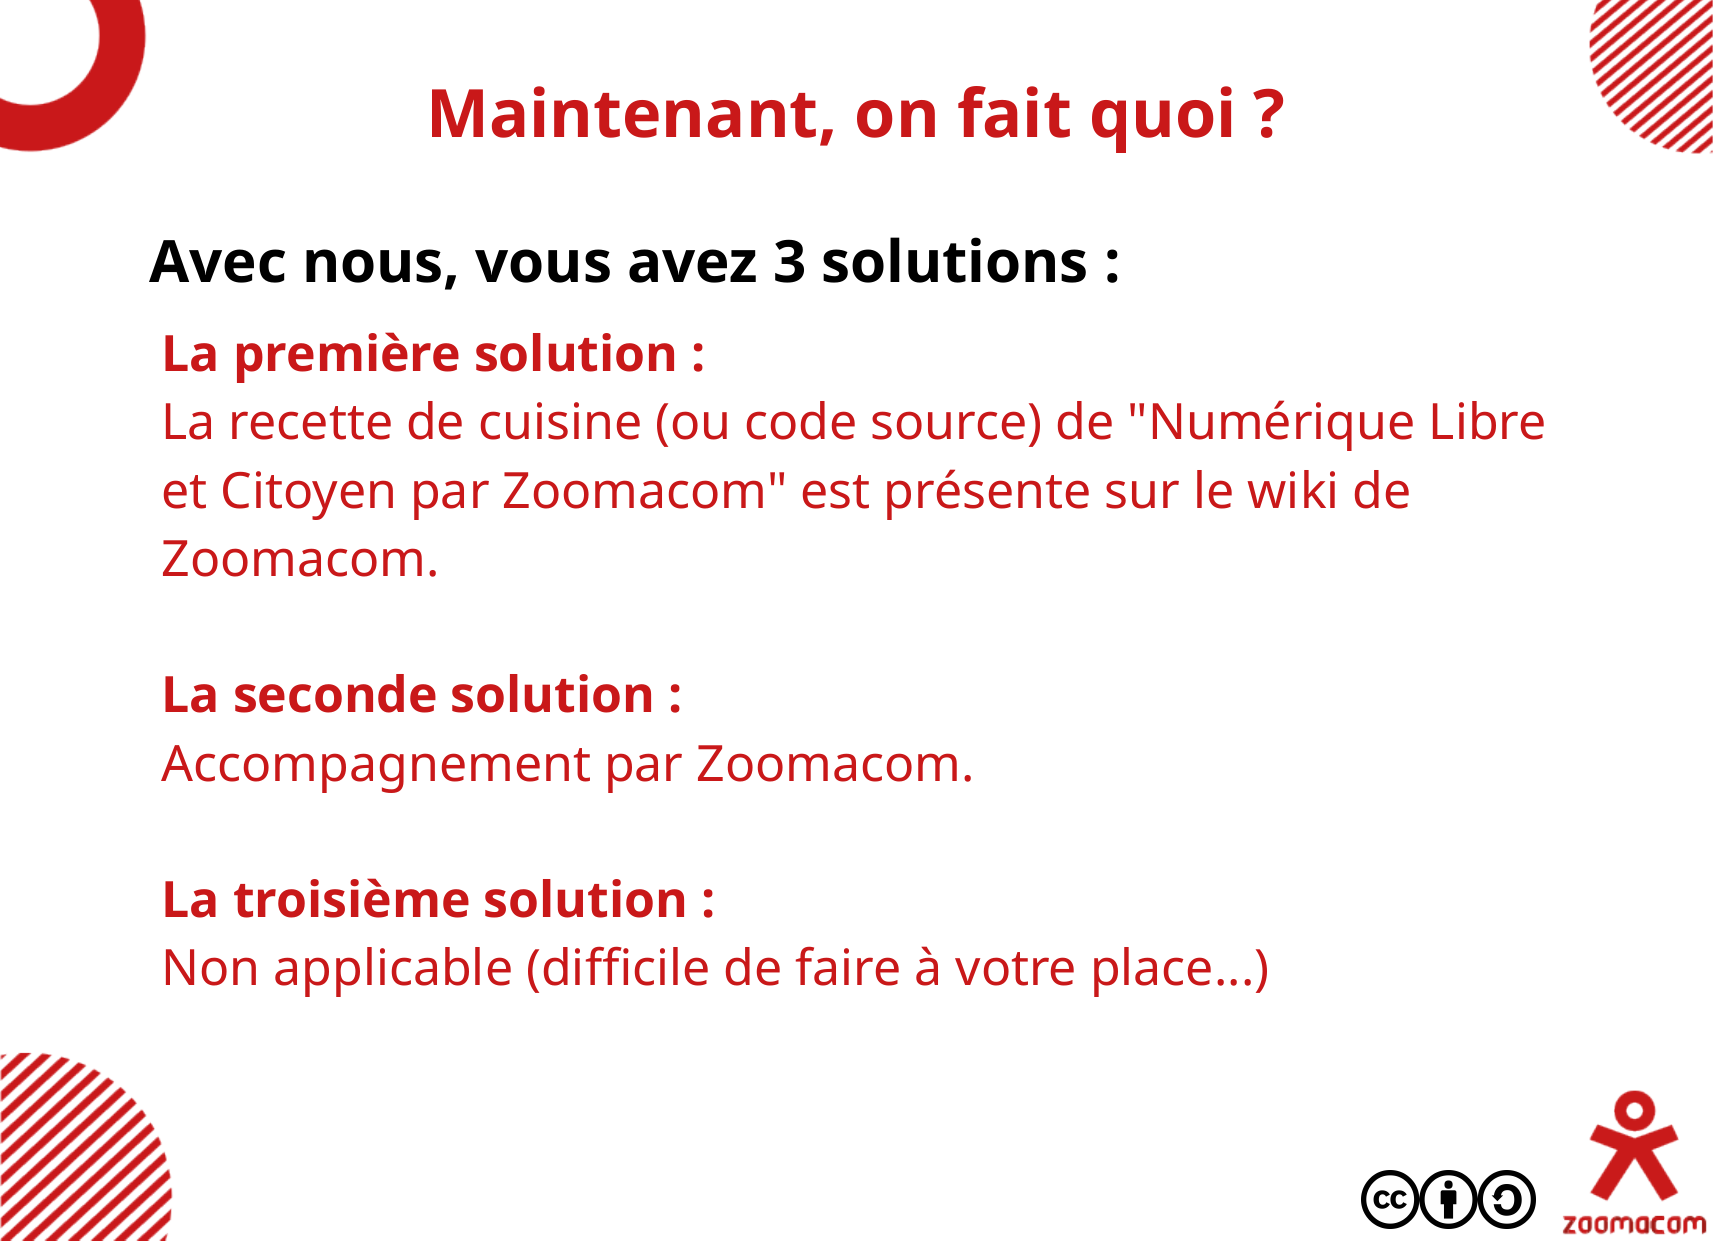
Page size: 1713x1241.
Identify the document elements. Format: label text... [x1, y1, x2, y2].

picture [0, 0, 1713, 1241]
text_box Avec nous, vous avez 3 solutions : [134, 212, 1493, 383]
title Maintenant, on fait quoi ? [85, 8, 1628, 216]
text_box La première solution : La recette de cuisine (ou code source) de "Numérique Libre et Citoyen par Zoomacom" est présente sur le wiki de Zoomacom. La seconde solution : Accompagnement par Zoomacom. La troisième solution : Non applicable (difficile de faire à votre place...) [146, 310, 1566, 1124]
